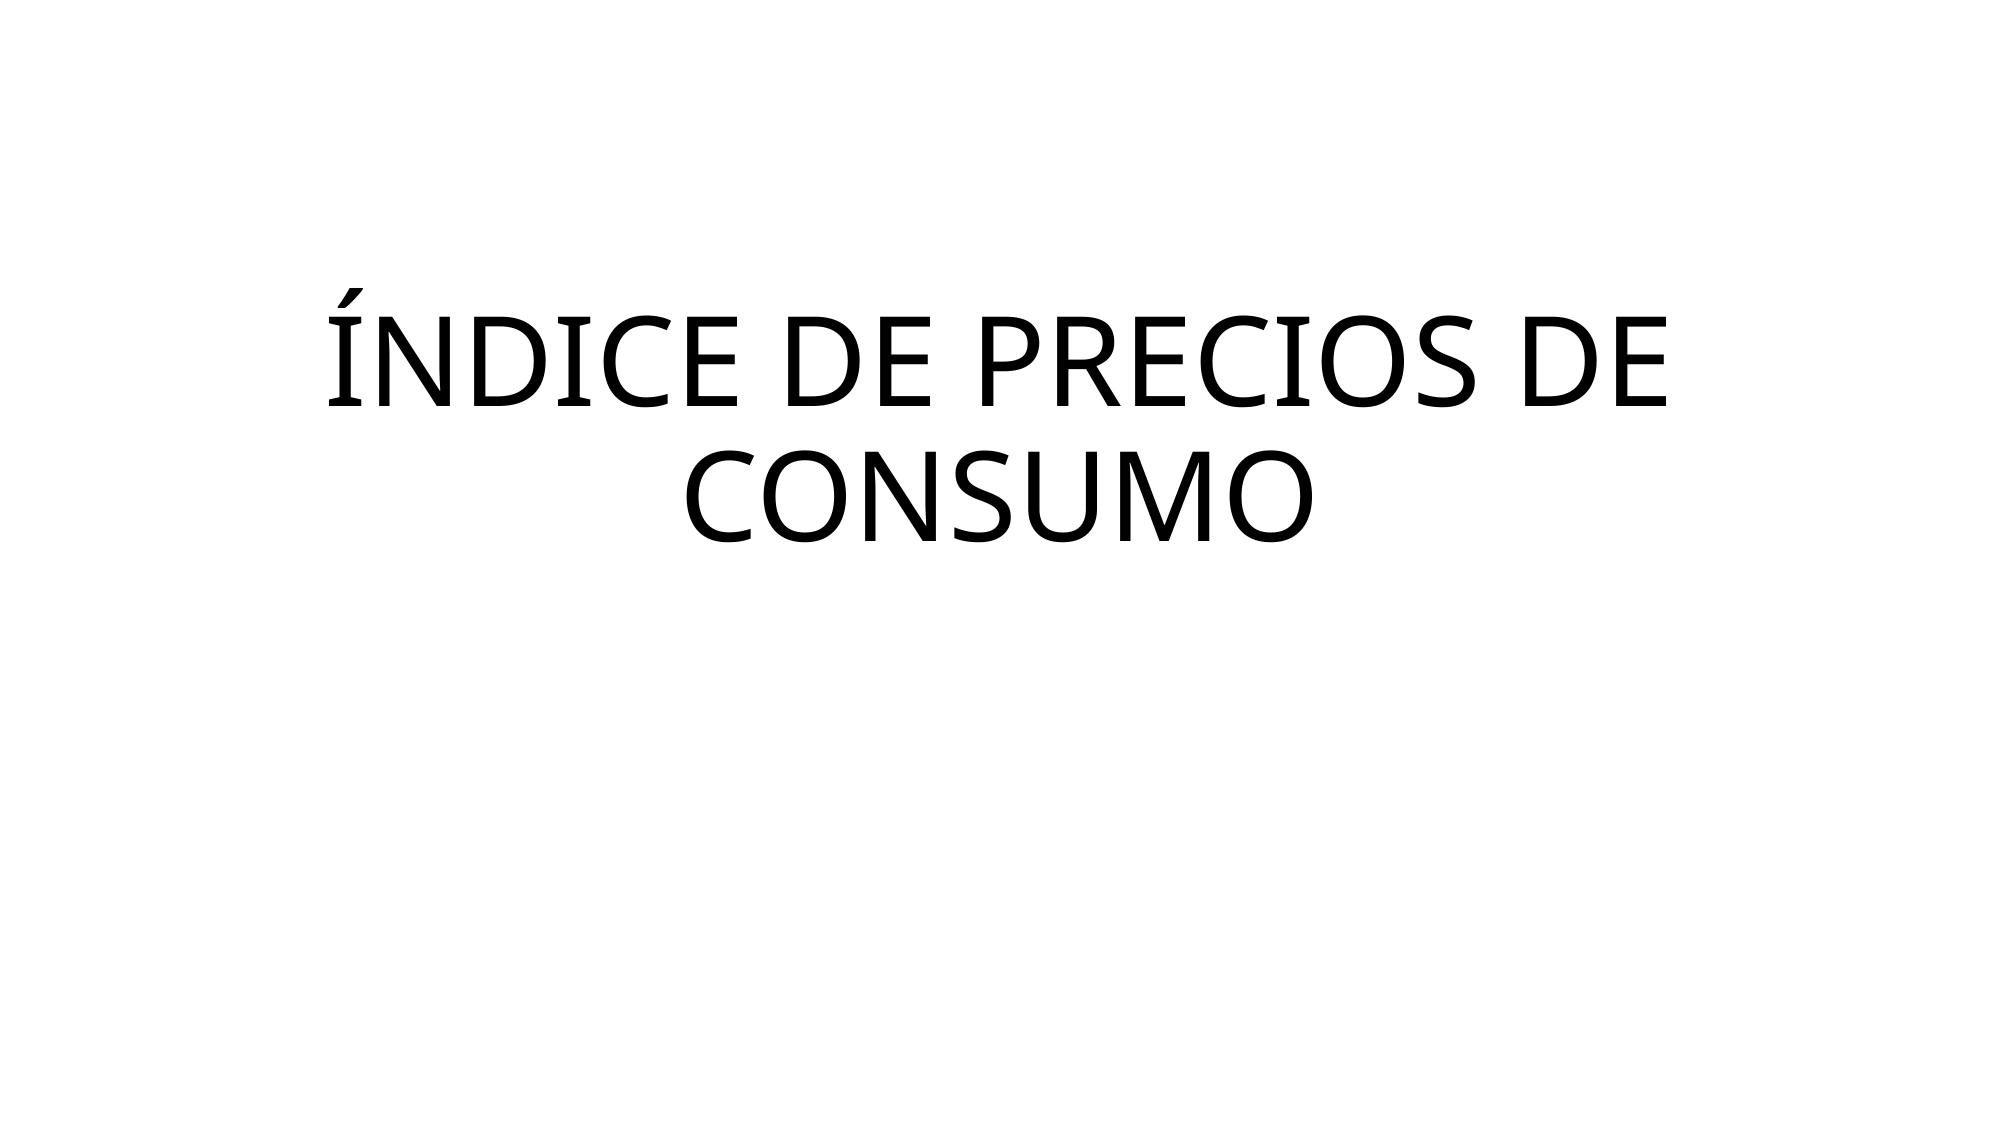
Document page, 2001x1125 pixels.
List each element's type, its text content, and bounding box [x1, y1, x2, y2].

title ÍNDICE DE PRECIOS DE CONSUMO [249, 184, 1750, 576]
